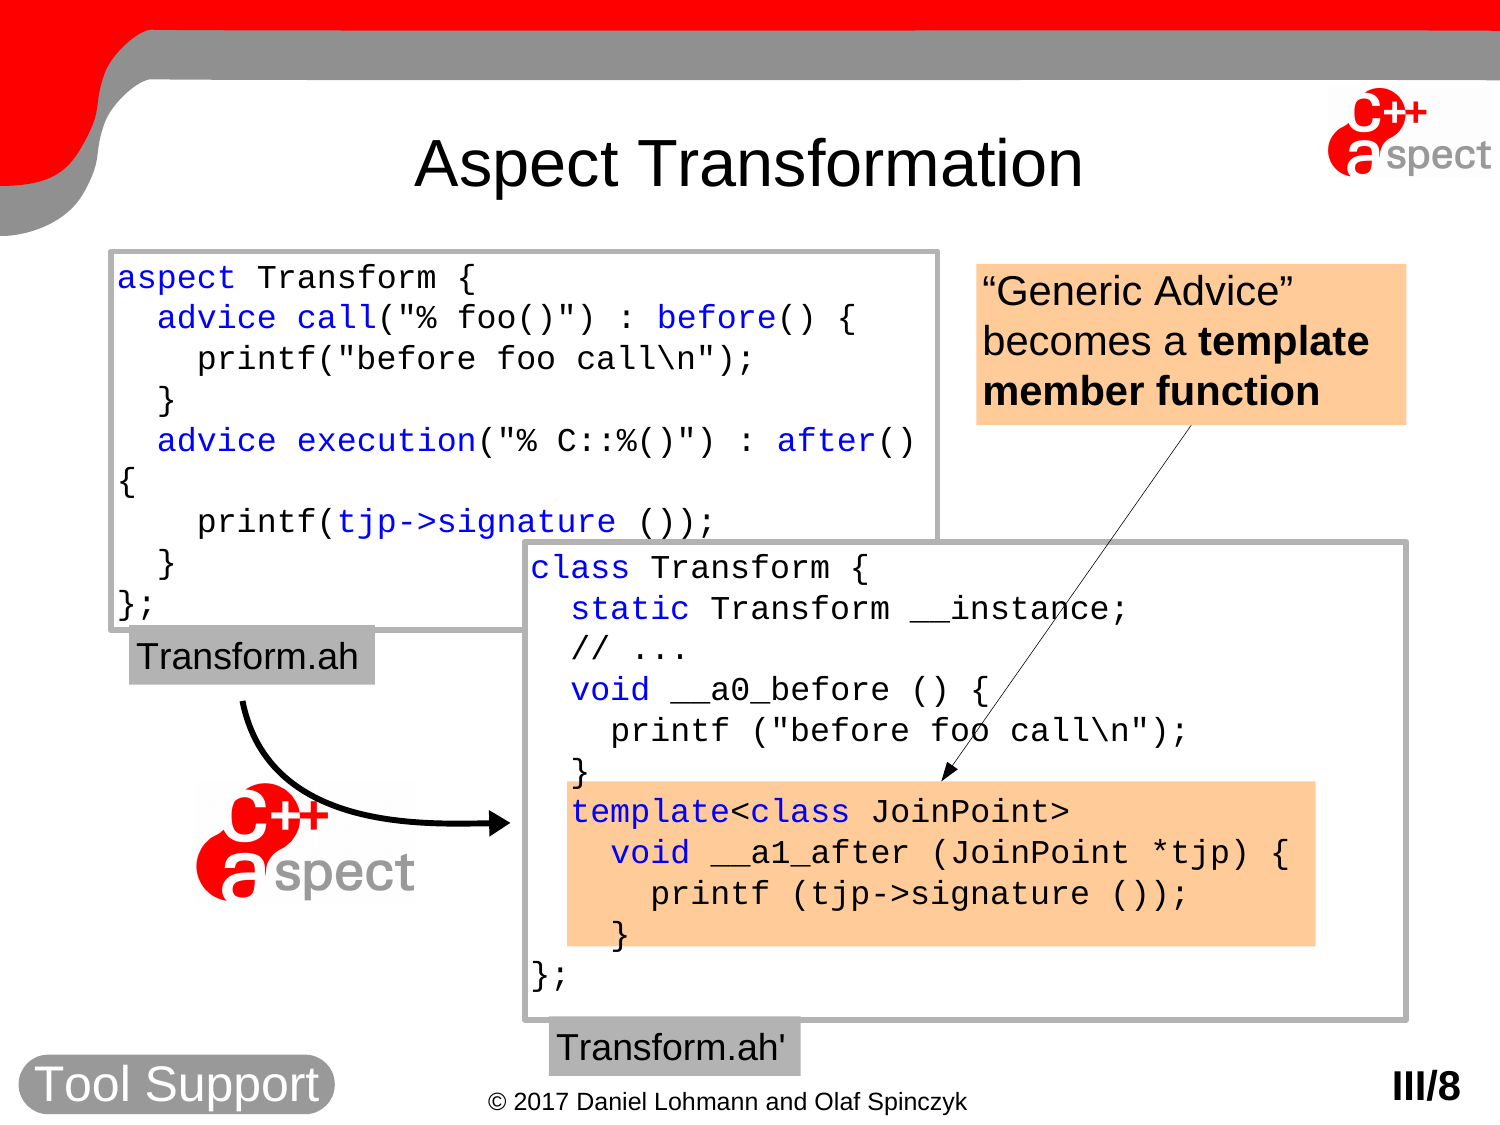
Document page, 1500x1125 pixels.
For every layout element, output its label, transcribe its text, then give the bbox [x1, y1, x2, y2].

text_box Transform.ah' [548, 1016, 801, 1076]
picture [195, 782, 416, 903]
text_box class Transform { static Transform __instance; // ... void __a0_before () { printf ("before foo call\n"); } template<class JoinPoint> void __a1_after (JoinPoint *tjp) { printf (tjp->signature ()); } }; [524, 541, 1407, 1020]
picture [298, 782, 416, 819]
title Aspect Transformation [112, 98, 1388, 223]
text_box aspect Transform { advice call("% foo()") : before() { printf("before foo call\n"); } advice execution("% C::%()") : after() { printf(tjp->signature ()); } }; [110, 251, 938, 628]
text_box Transform.ah [129, 633, 375, 685]
text_box “Generic Advice” becomes a template member function [976, 263, 1407, 426]
